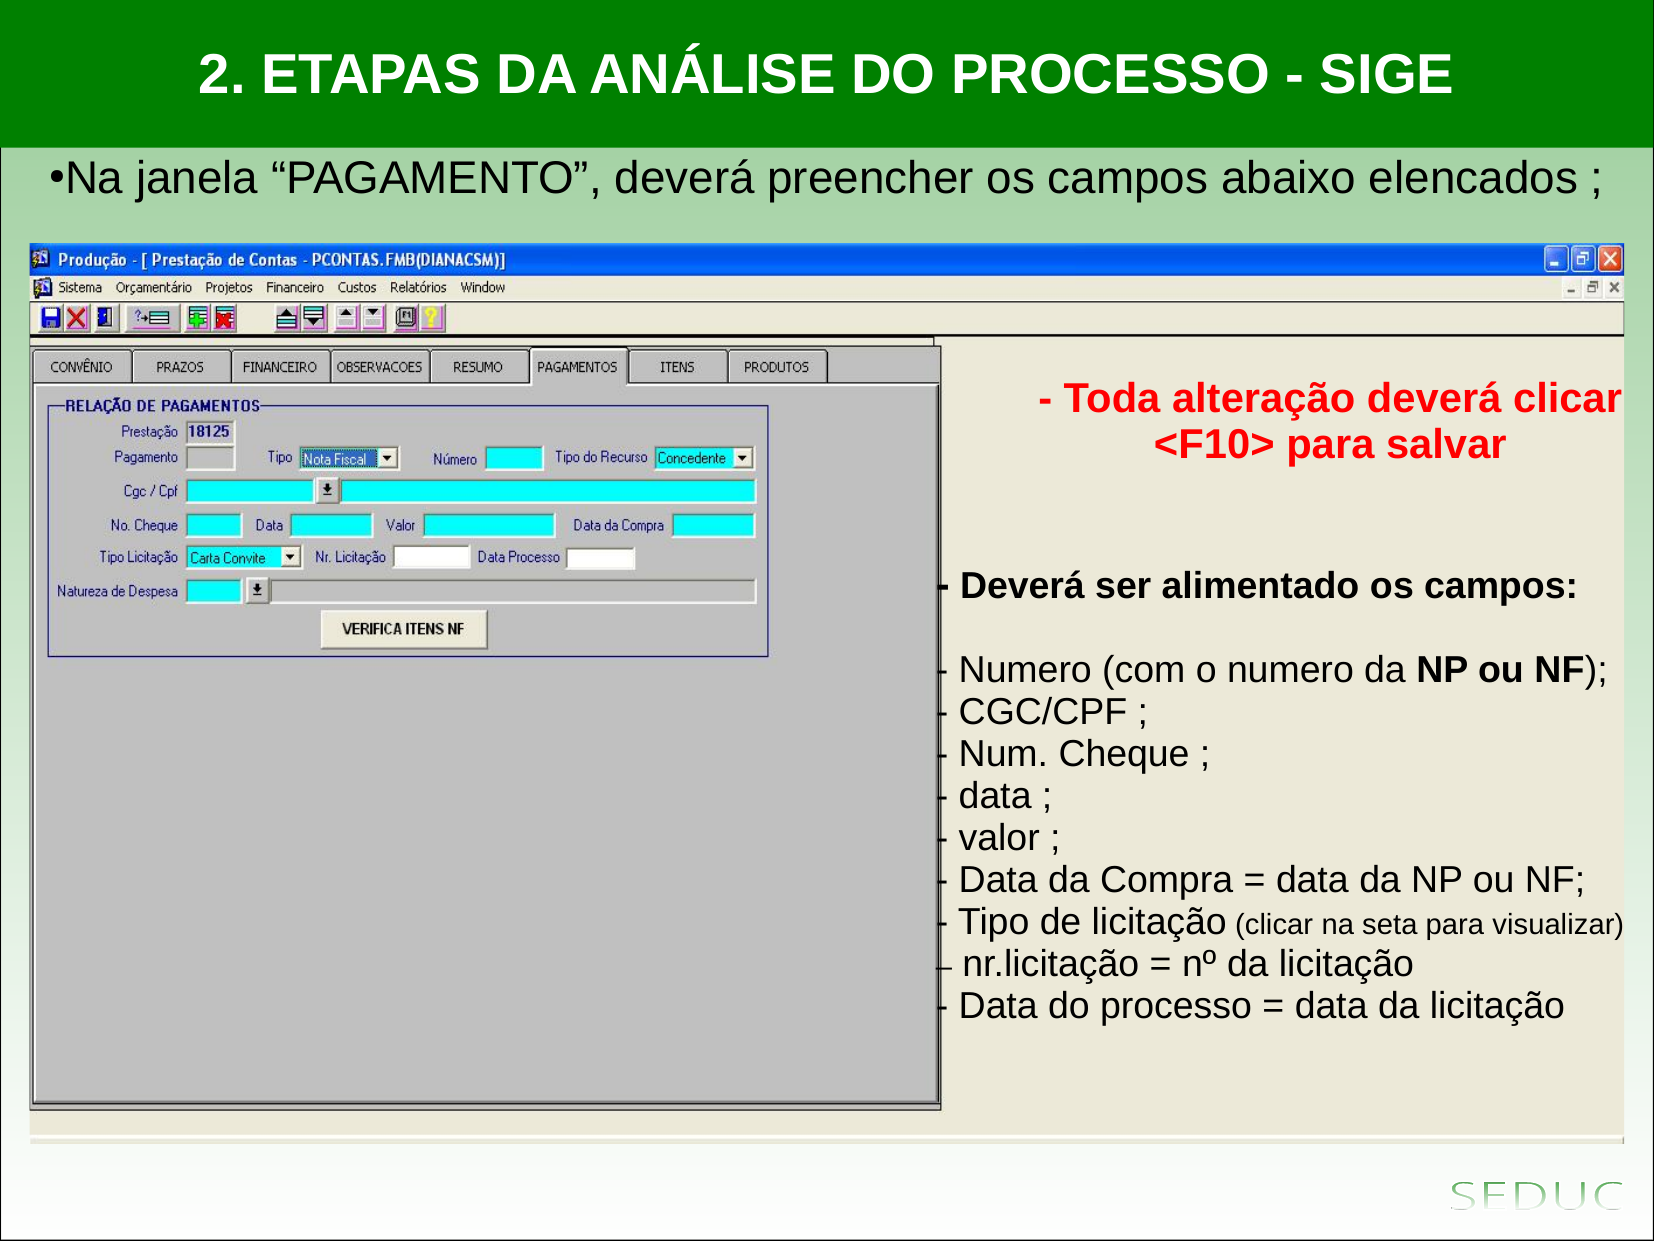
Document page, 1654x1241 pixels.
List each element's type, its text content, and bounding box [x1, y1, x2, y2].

text_box SEDUC [1554, 1181, 1586, 1211]
text_box SEDUC [1483, 1181, 1506, 1211]
text_box 2. ETAPAS DA ANÁLISE DO PROCESSO - SIGE [0, 0, 1654, 148]
picture [29, 243, 1625, 1144]
text_box [0, 207, 1654, 1241]
text_box SEDUC [1593, 1181, 1624, 1211]
text_box SEDUC [1514, 1181, 1547, 1211]
text_box - Toda alteração deverá clicar <F10> para salvar - Deverá ser alimentado os campos: - Numero (com o numero da NP ou NF); - CGC/CPF ; - Num. Cheque ; - data ; - valor ; - Data da Compra = data da NP ou NF; - Tipo de licitação (clicar na seta para visualizar) – nr.licitação = nº da licitação - Data do processo = data da licitação [944, 348, 1625, 1146]
text_box Na janela “PAGAMENTO”, deverá preencher os campos abaixo elencados ; [0, 148, 1654, 207]
text_box SEDUC [1450, 1181, 1476, 1211]
